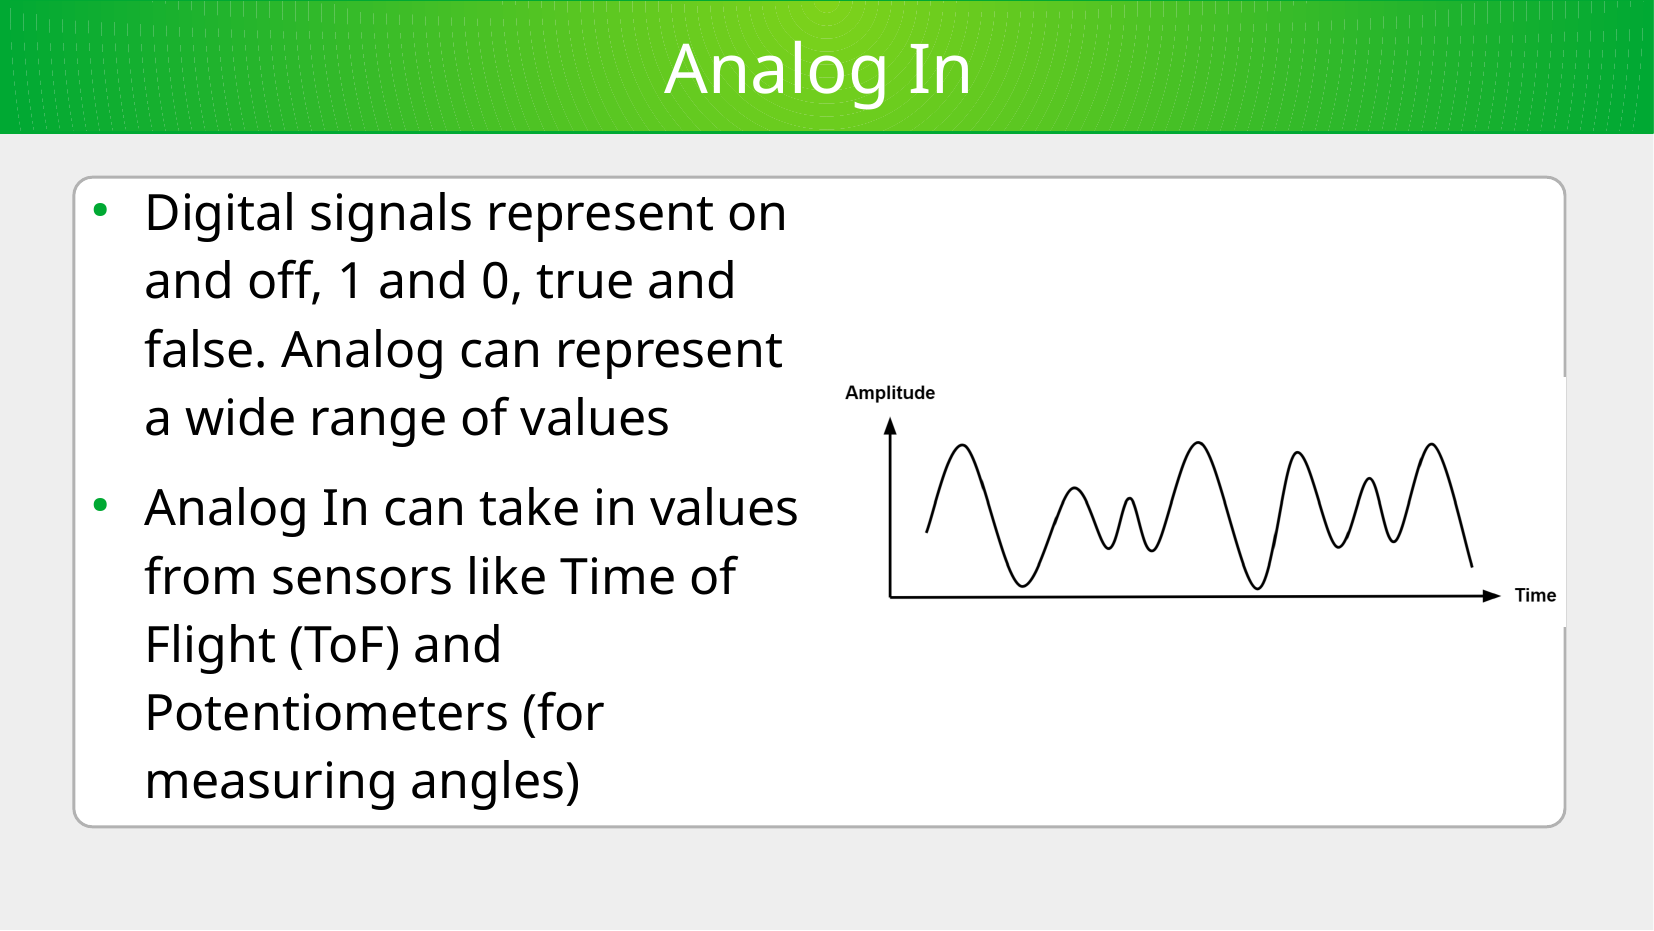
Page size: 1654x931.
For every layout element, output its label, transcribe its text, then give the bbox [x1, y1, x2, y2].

picture [837, 377, 1566, 627]
title Analog In [73, 14, 1565, 119]
list Digital signals represent on and off, 1 and 0, true and false. Analog can represent a wide range of values Analog In can take in values from sensors like Time of Flight (ToF) and Potentiometers (for measuring angles) [73, 177, 802, 827]
